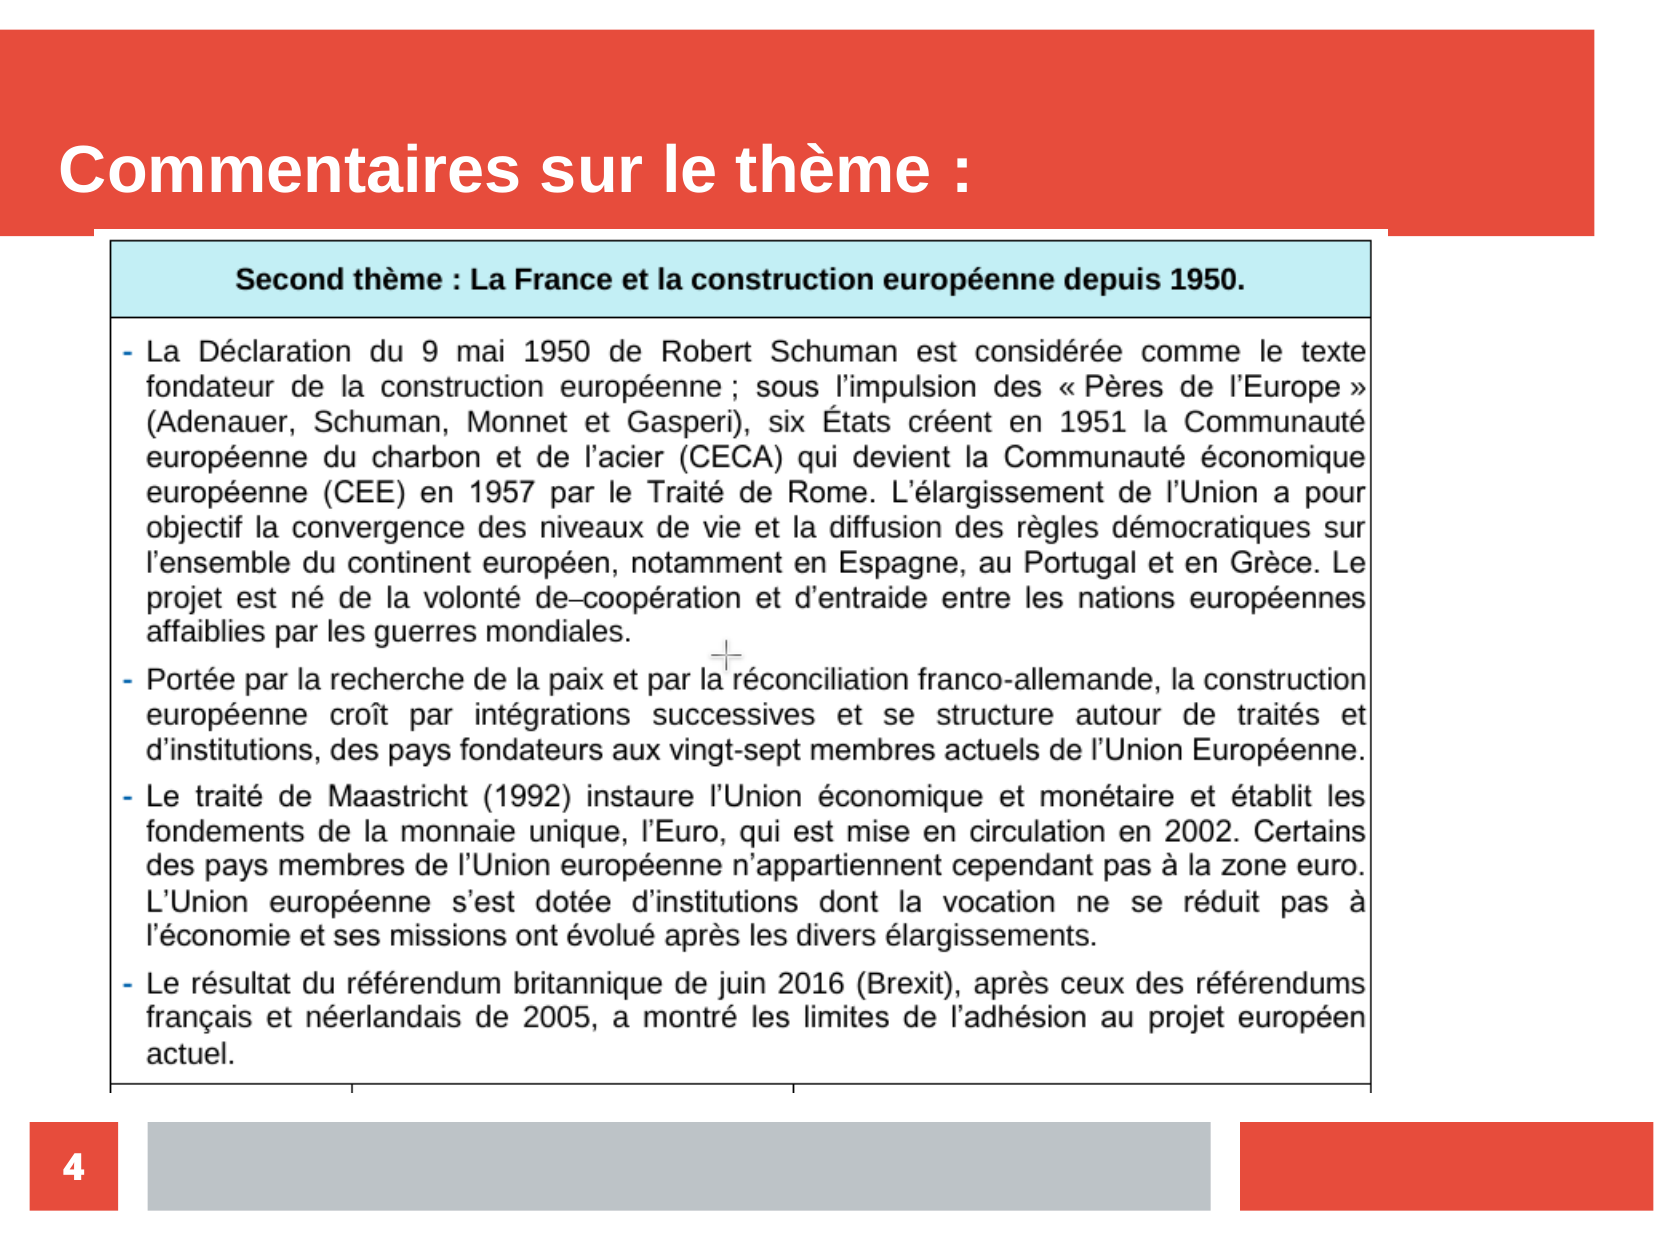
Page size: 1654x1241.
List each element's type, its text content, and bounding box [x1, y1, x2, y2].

picture [94, 229, 1388, 1093]
title Commentaires sur le thème : [59, 59, 1595, 207]
